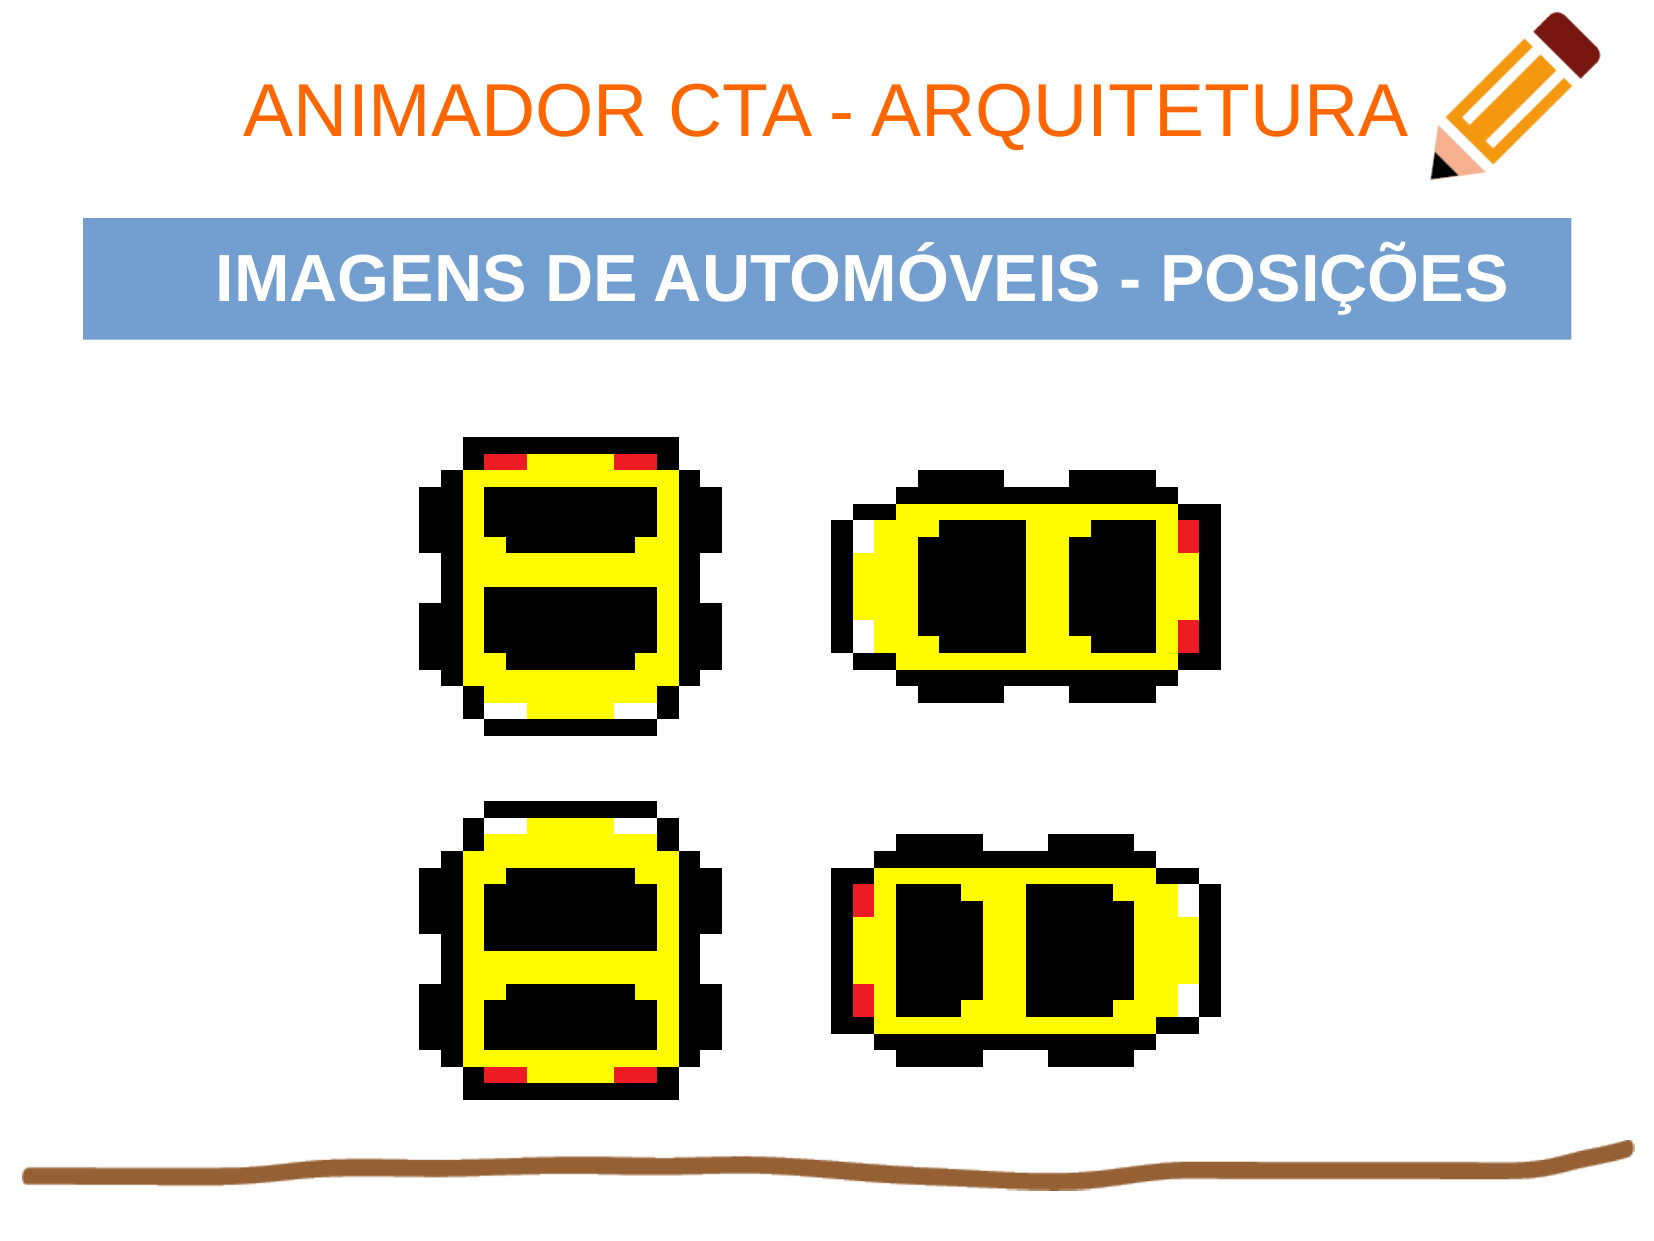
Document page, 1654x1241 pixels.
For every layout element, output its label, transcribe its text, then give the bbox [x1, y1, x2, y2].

picture [355, 785, 787, 1117]
picture [22, 1140, 1635, 1191]
picture [355, 421, 787, 753]
title ANIMADOR CTA - ARQUITETURA [82, 49, 1571, 172]
picture [810, 785, 1243, 1117]
picture [810, 421, 1243, 753]
picture [1430, 12, 1601, 181]
list IMAGENS DE AUTOMÓVEIS - POSIÇÕES [83, 218, 1572, 340]
